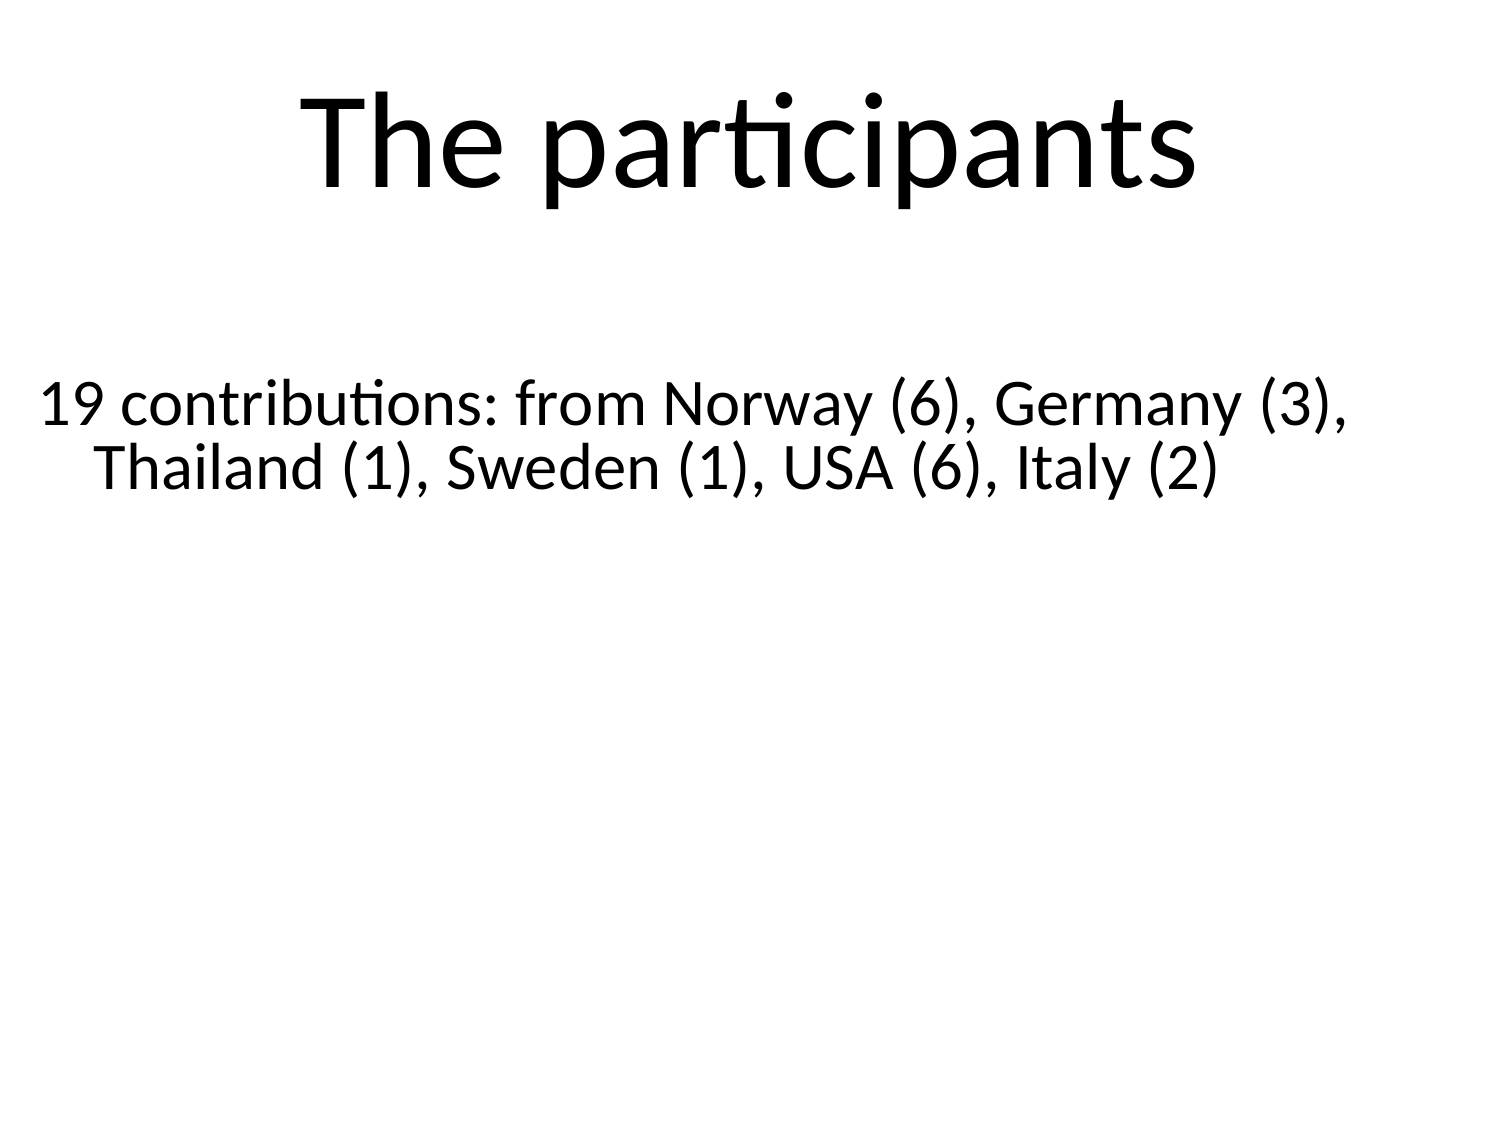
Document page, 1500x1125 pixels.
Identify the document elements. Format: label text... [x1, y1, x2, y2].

list 19 contributions: from Norway (6), Germany (3), Thailand (1), Sweden (1), USA (6), Italy (2) [37, 375, 1388, 1118]
text_box The participants [75, 45, 1426, 233]
